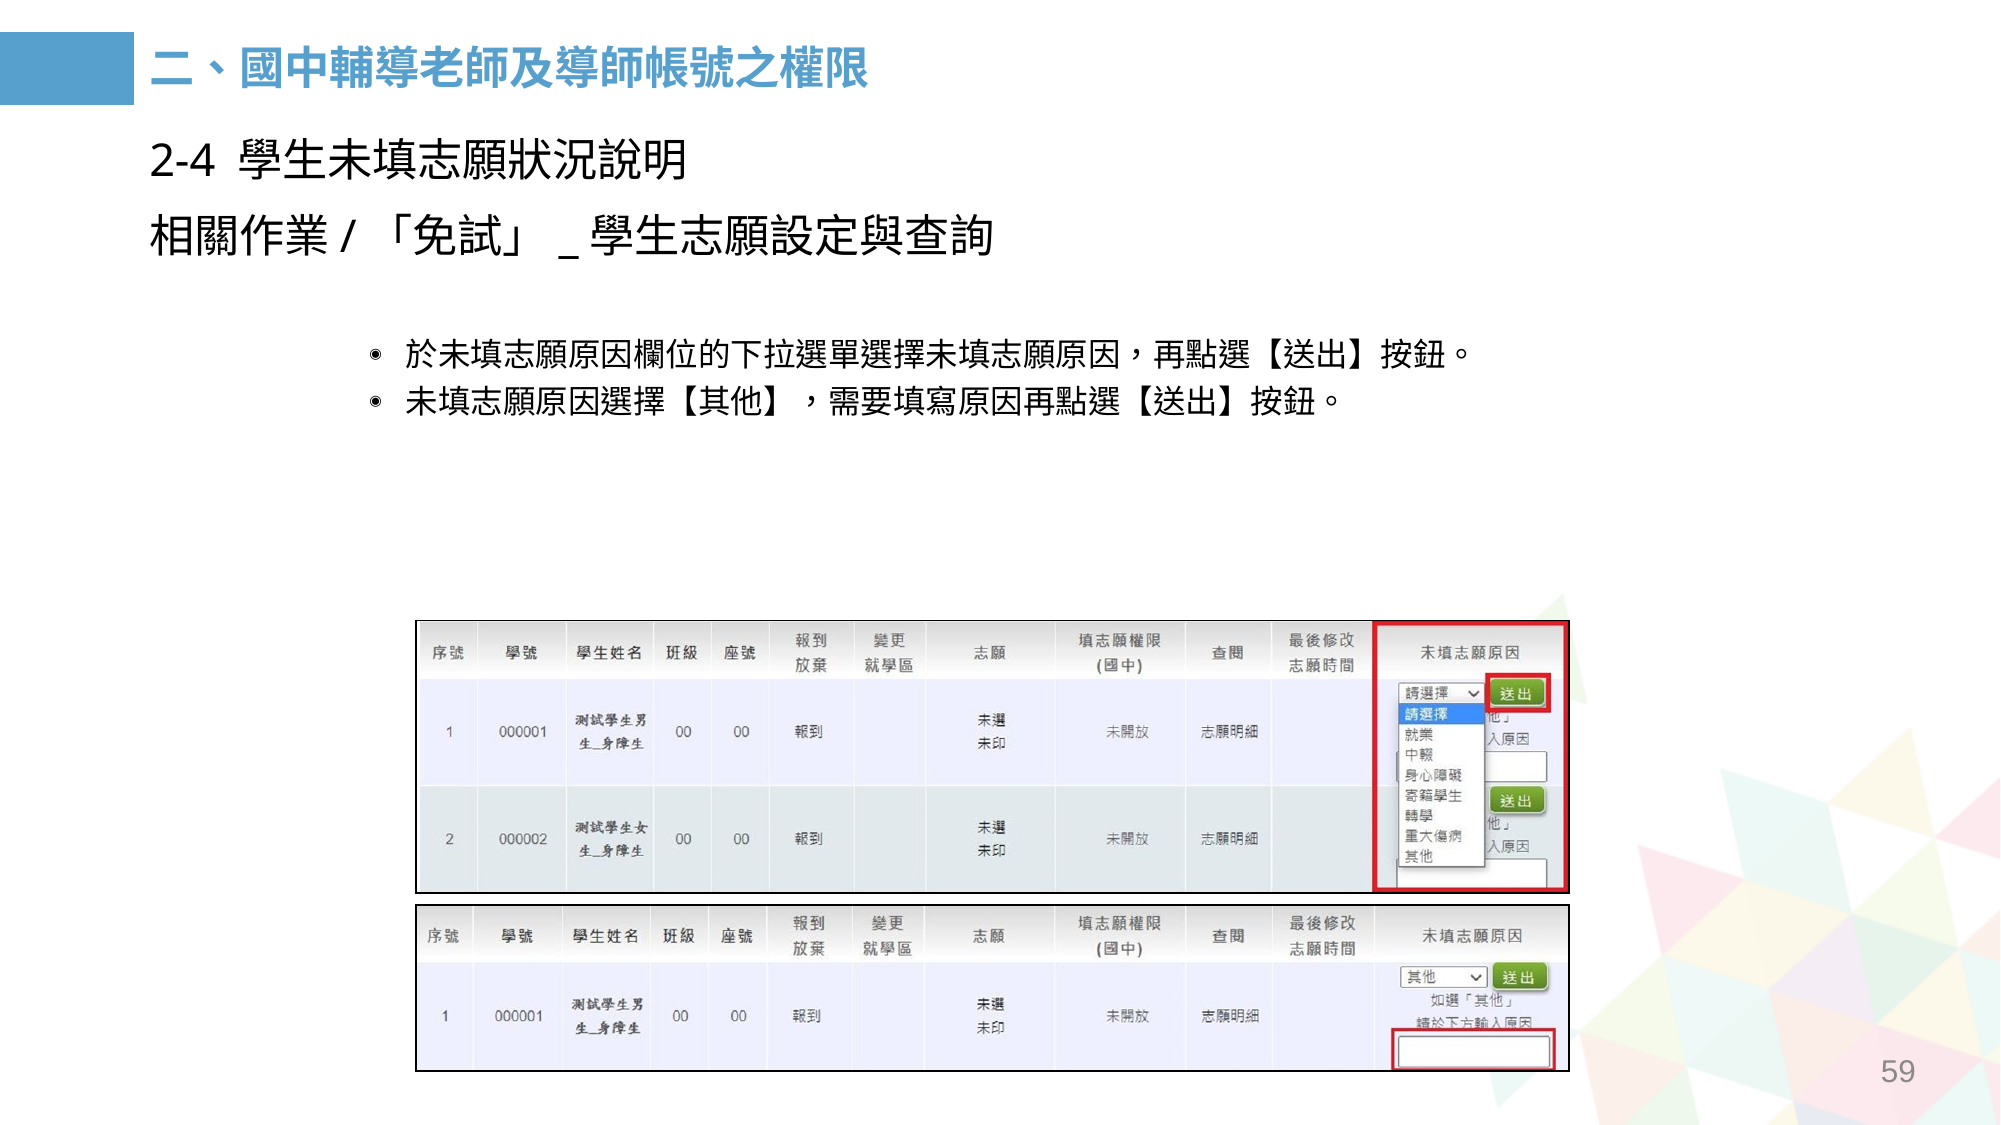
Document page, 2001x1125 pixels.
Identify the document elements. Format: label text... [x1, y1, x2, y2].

text_box [0, 32, 134, 105]
text_box 相關作業/「免試」_學生志願設定與查詢 [134, 199, 1062, 270]
text_box 59 [1868, 1038, 1989, 1125]
text_box 二、國中輔導老師及導師帳號之權限 [134, 38, 958, 117]
text_box 2-4 學生未填志願狀況說明 [134, 123, 885, 202]
picture [416, 621, 1569, 893]
picture [416, 905, 1569, 1071]
list 於未填志願原因欄位的下拉選單選擇未填志願原因，再點選【送出】按鈕。 未填志願原因選擇【其他】，需要填寫原因再點選【送出】按鈕。 [329, 319, 1585, 438]
